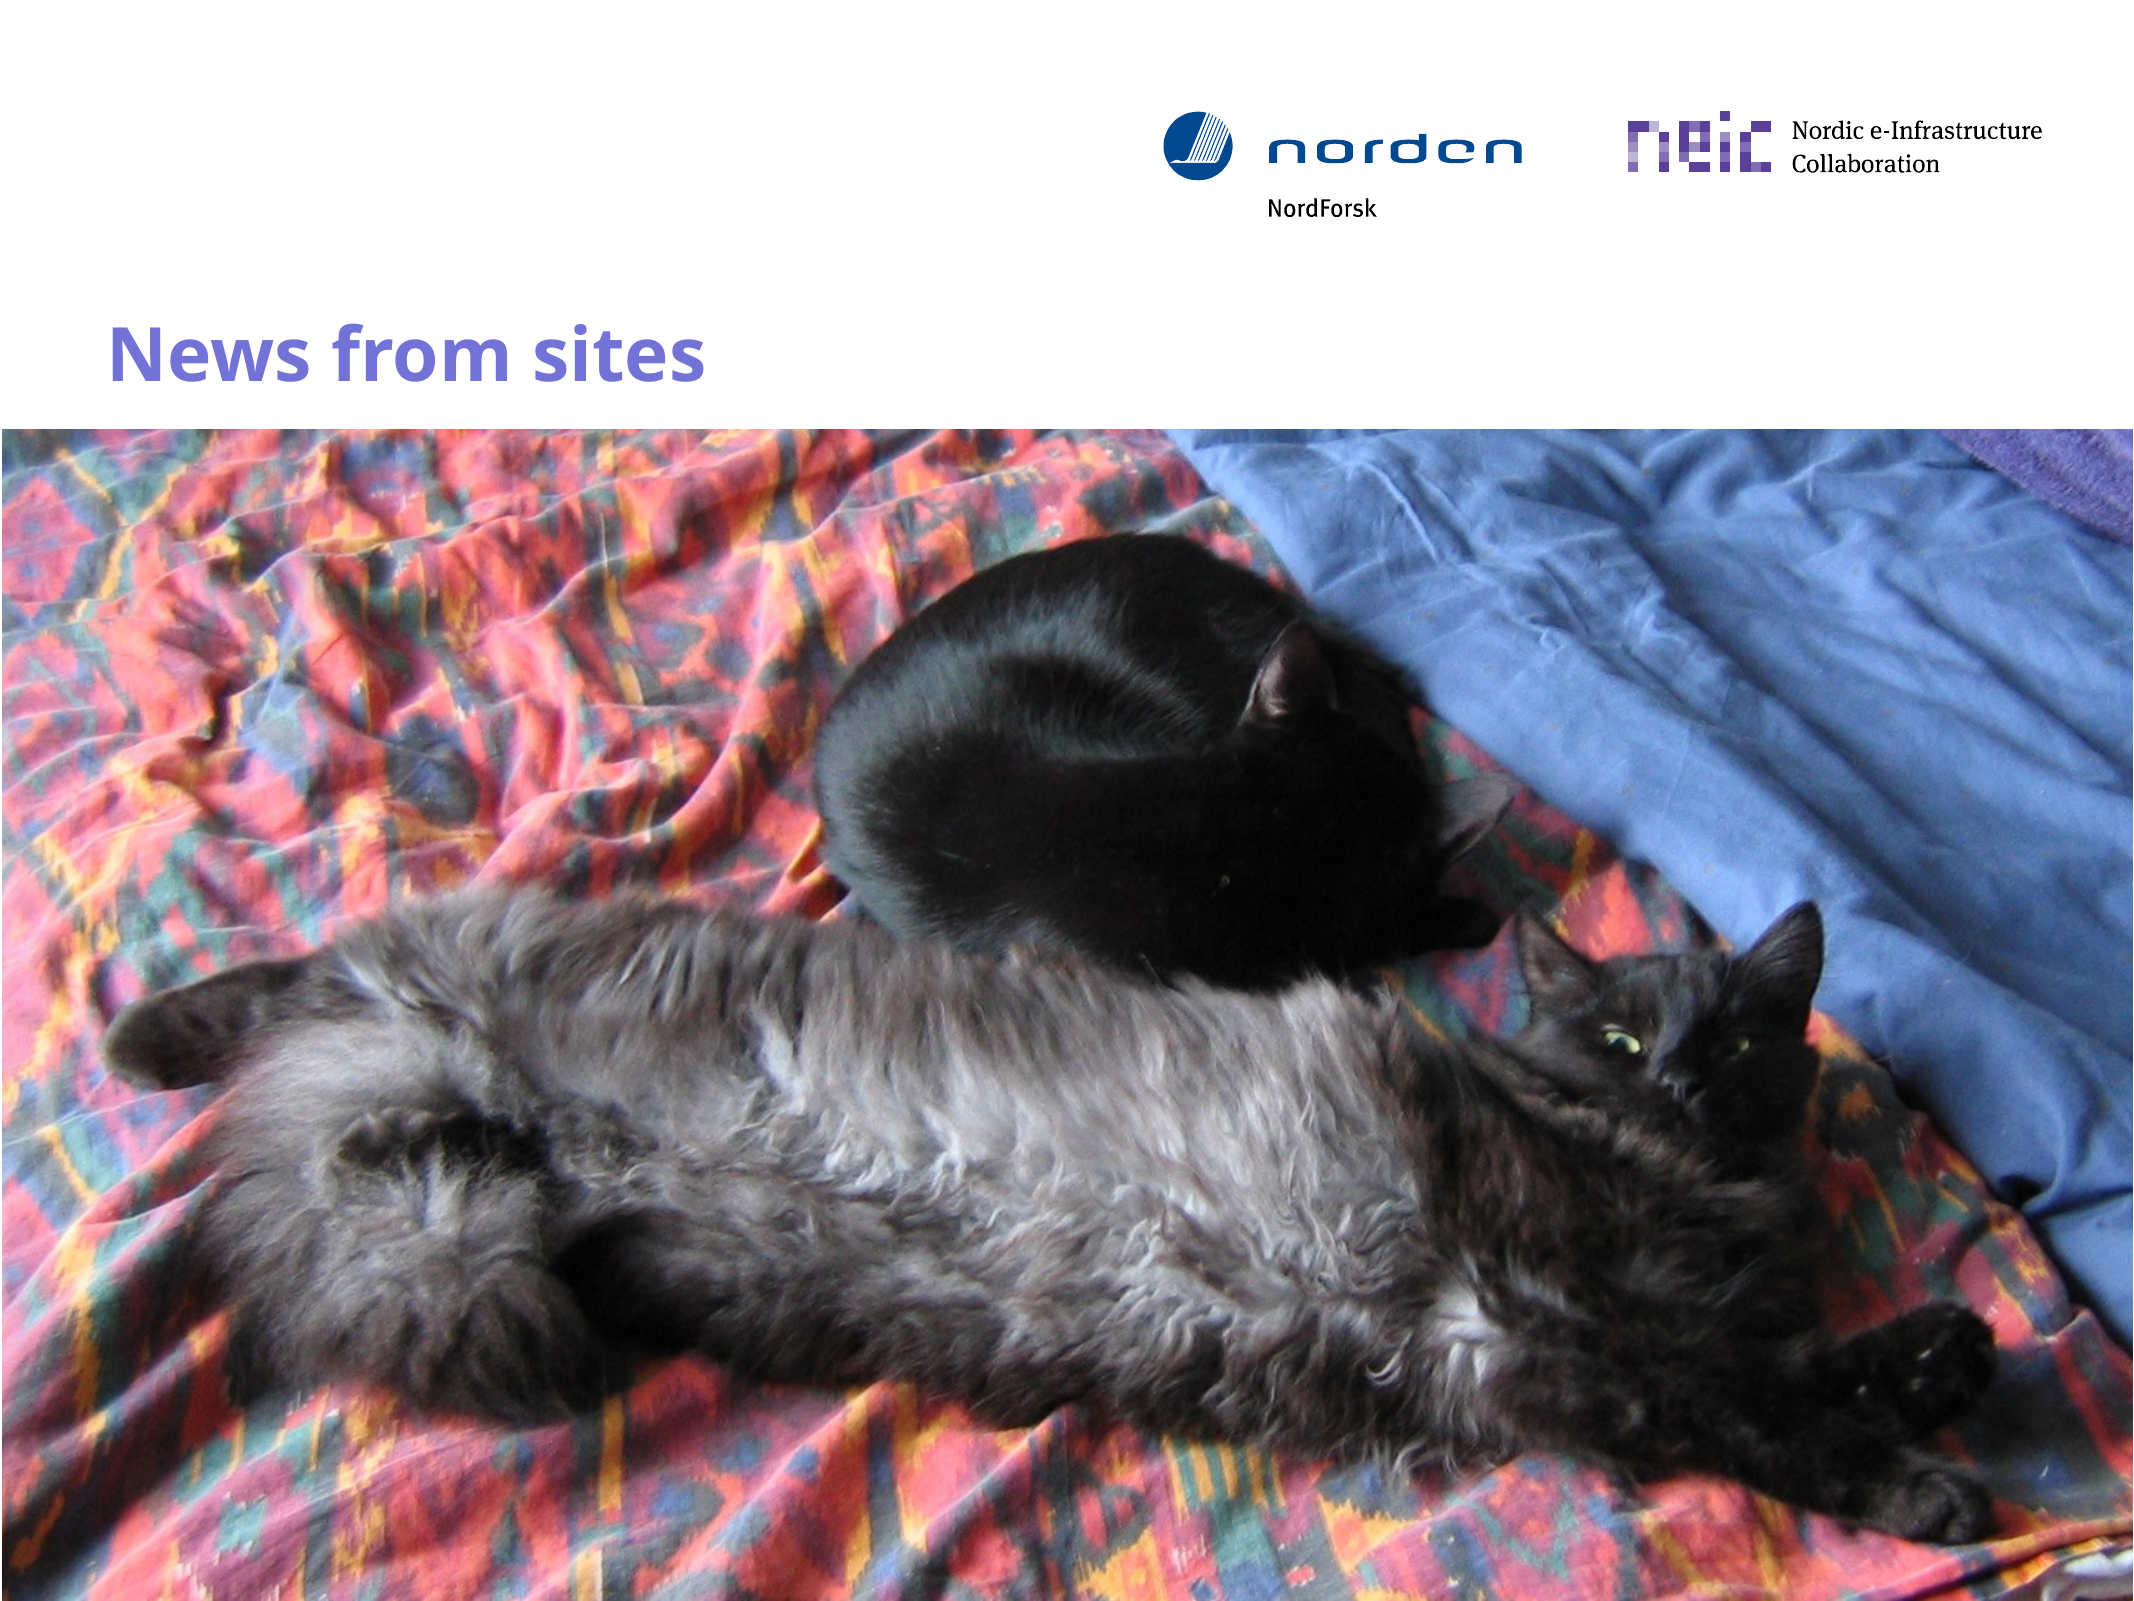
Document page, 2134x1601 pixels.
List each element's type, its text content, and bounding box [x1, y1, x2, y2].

picture [2, 429, 2133, 1601]
title News from sites [106, 262, 2027, 429]
